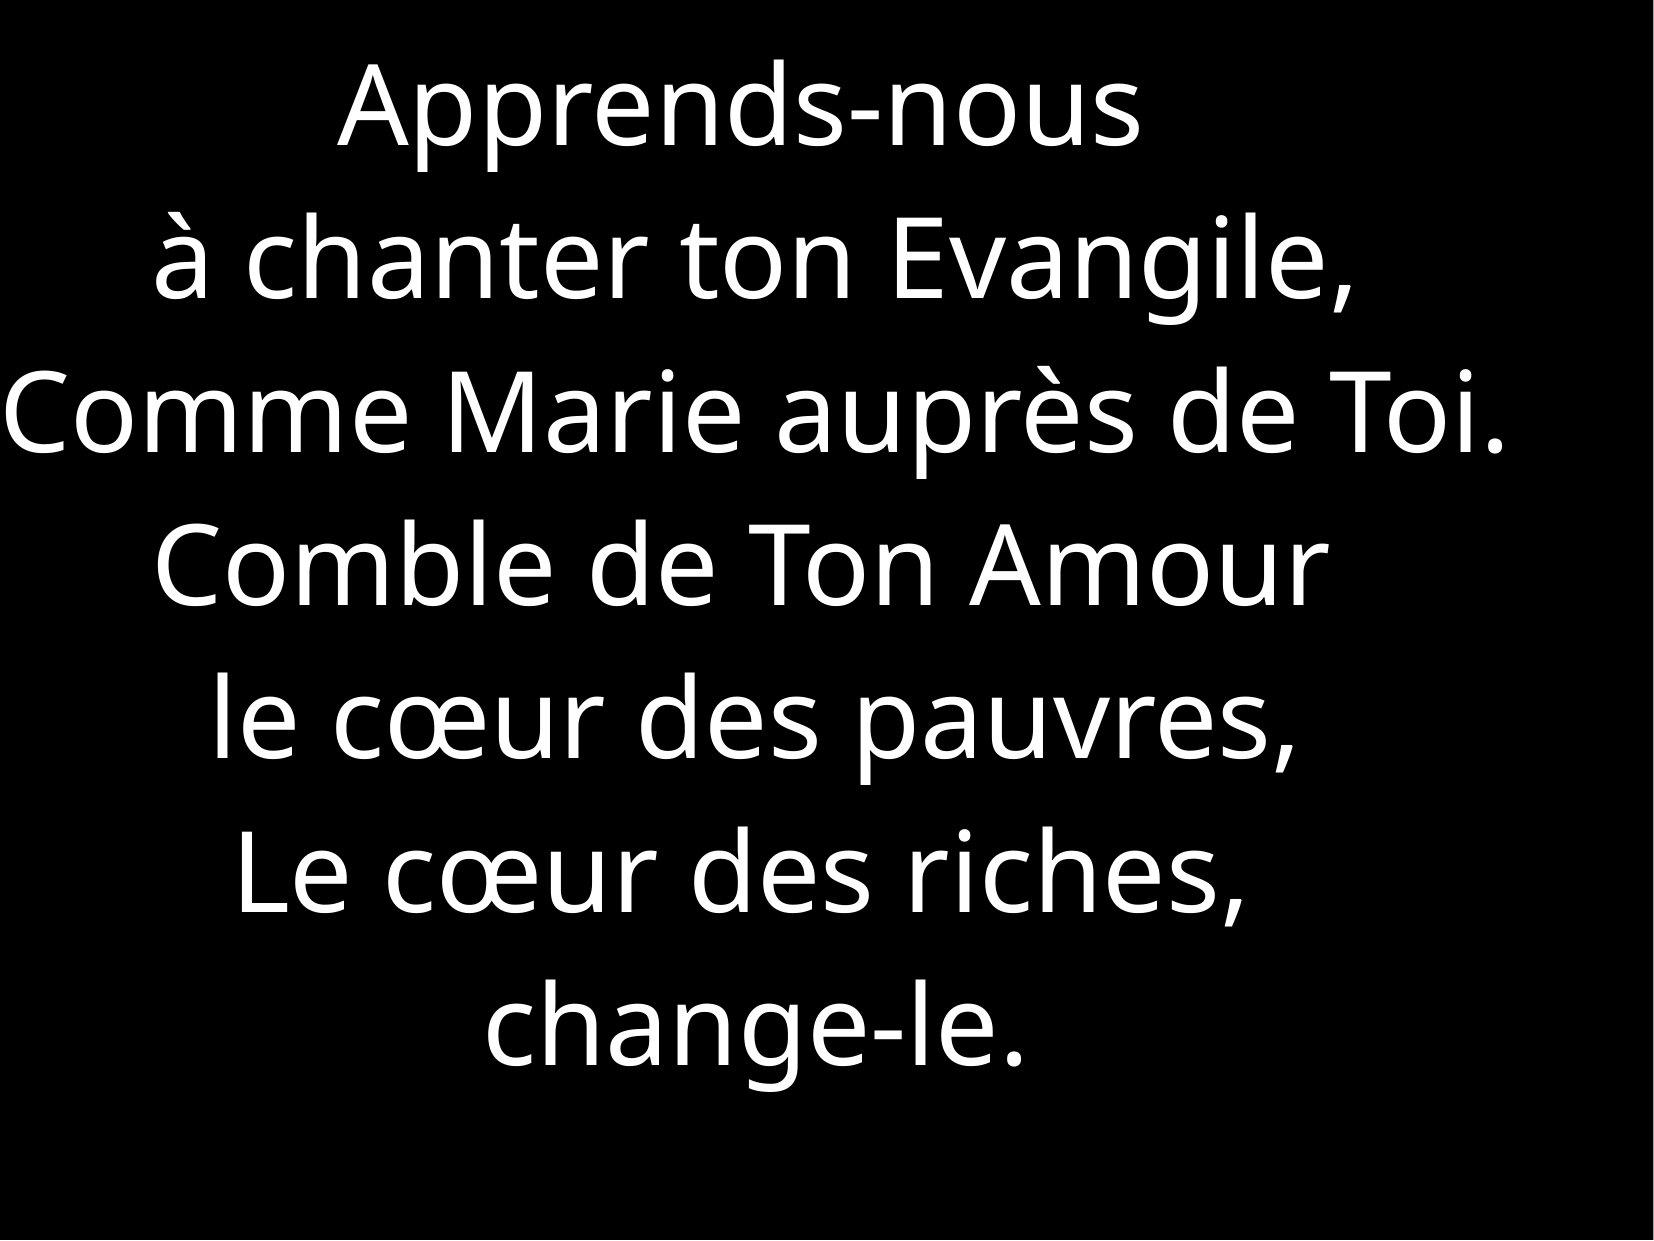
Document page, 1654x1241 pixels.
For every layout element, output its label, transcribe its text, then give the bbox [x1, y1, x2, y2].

subtitle Apprends-nous à chanter ton Evangile, Comme Marie auprès de Toi. Comble de Ton Amour le cœur des pauvres, Le cœur des riches, change-le. [0, 0, 1524, 1190]
